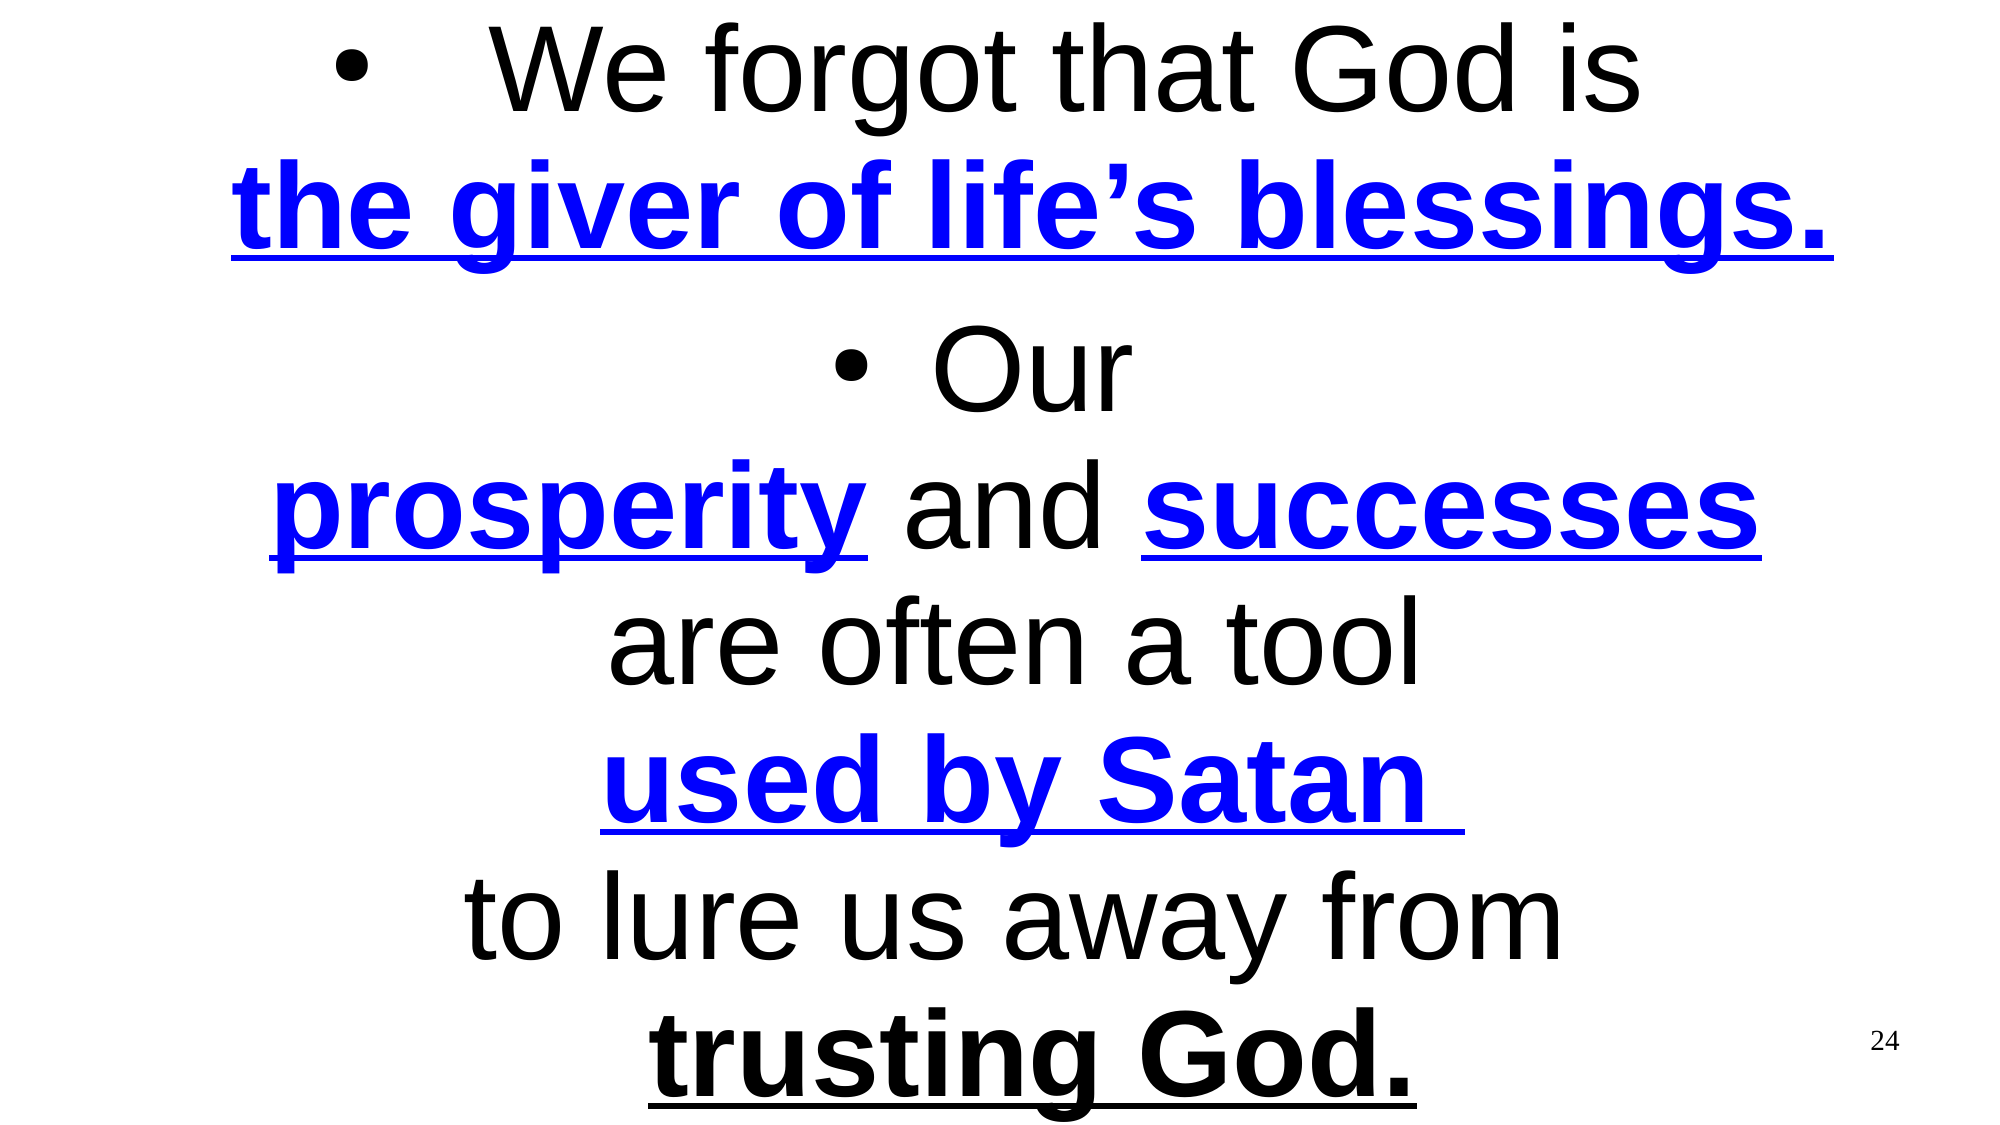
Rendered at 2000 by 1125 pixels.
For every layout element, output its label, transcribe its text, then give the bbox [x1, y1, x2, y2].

list We forgot that God is the giver of life’s blessings. Our prosperity and successes are often a tool used by Satan to lure us away from trusting God. [0, 0, 1996, 1123]
